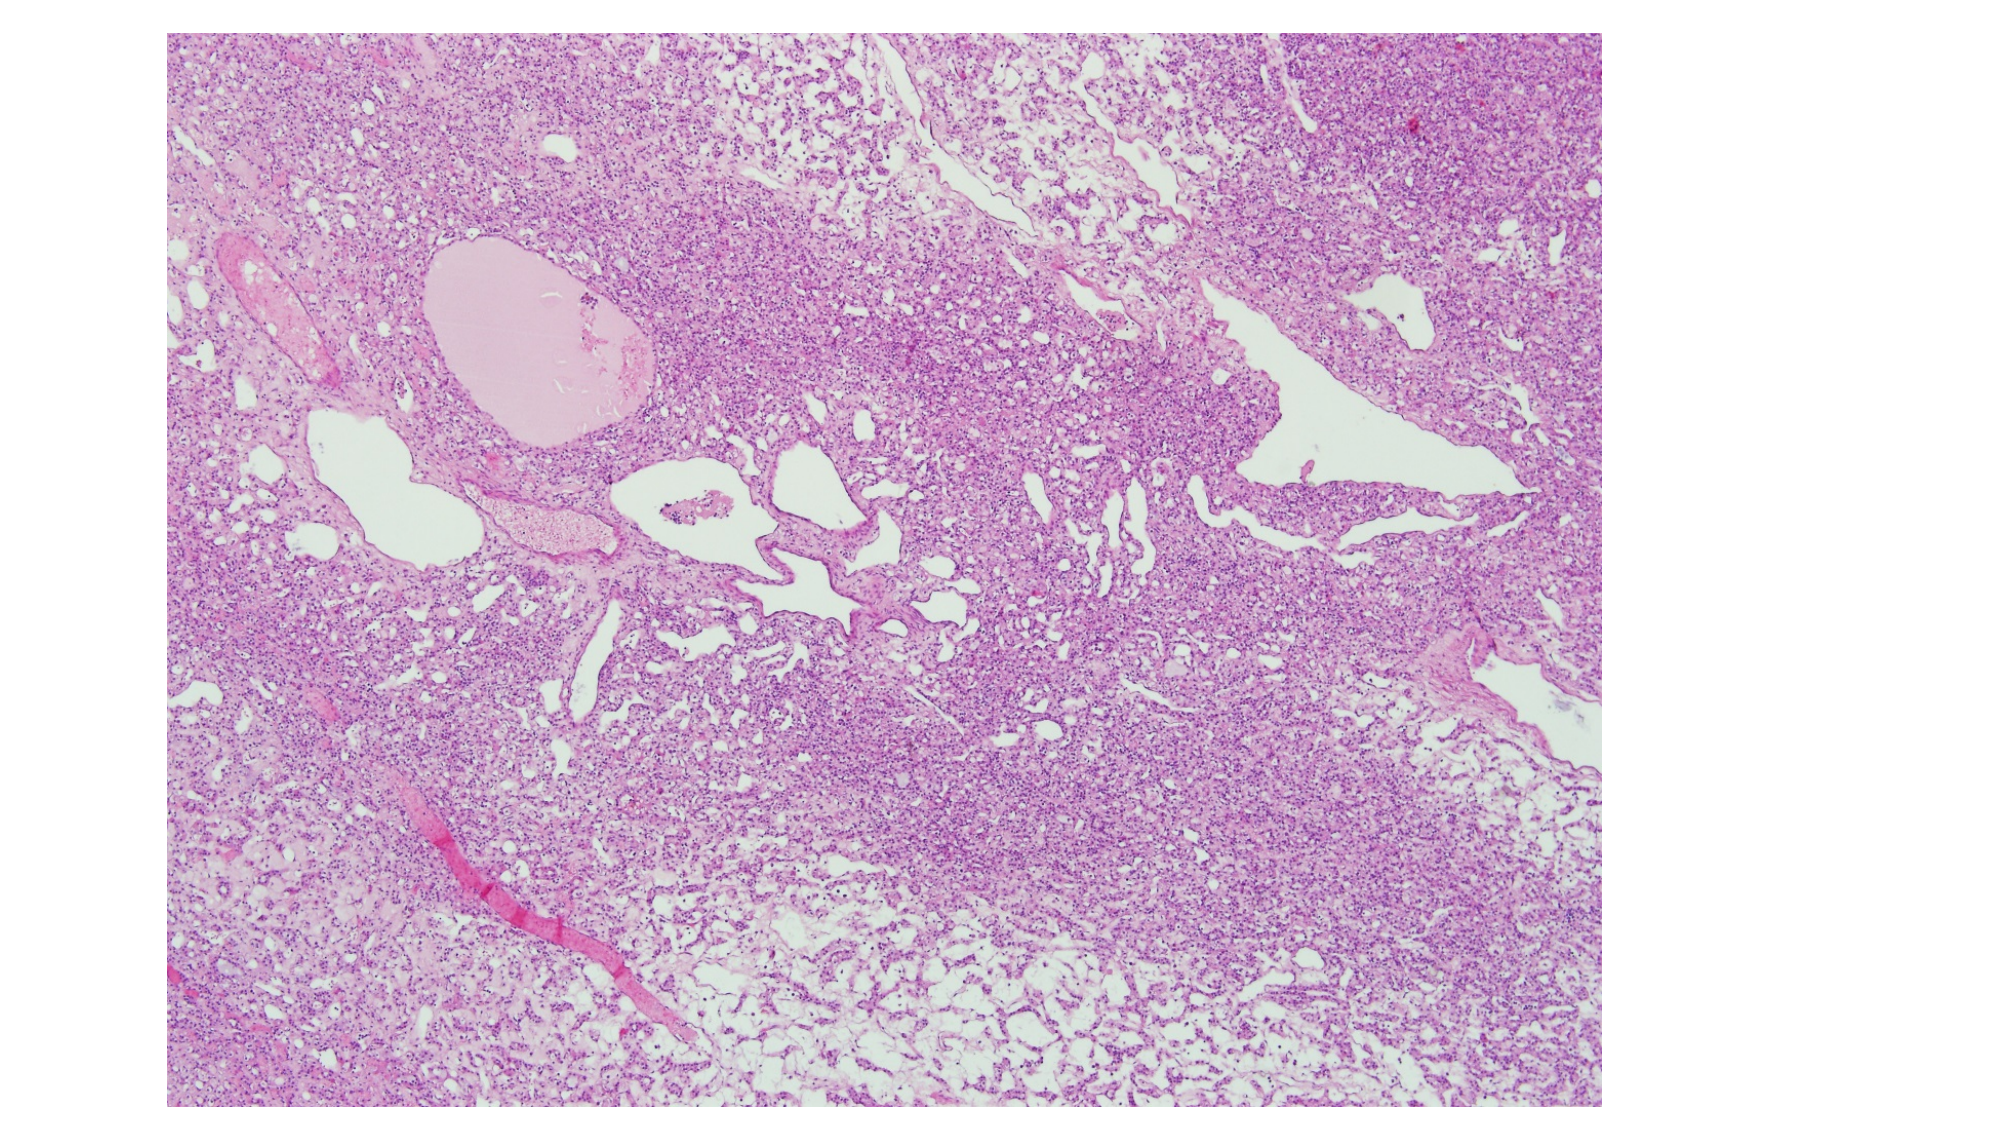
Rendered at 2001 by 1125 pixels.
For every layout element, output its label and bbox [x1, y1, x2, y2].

picture [167, 33, 1602, 1107]
